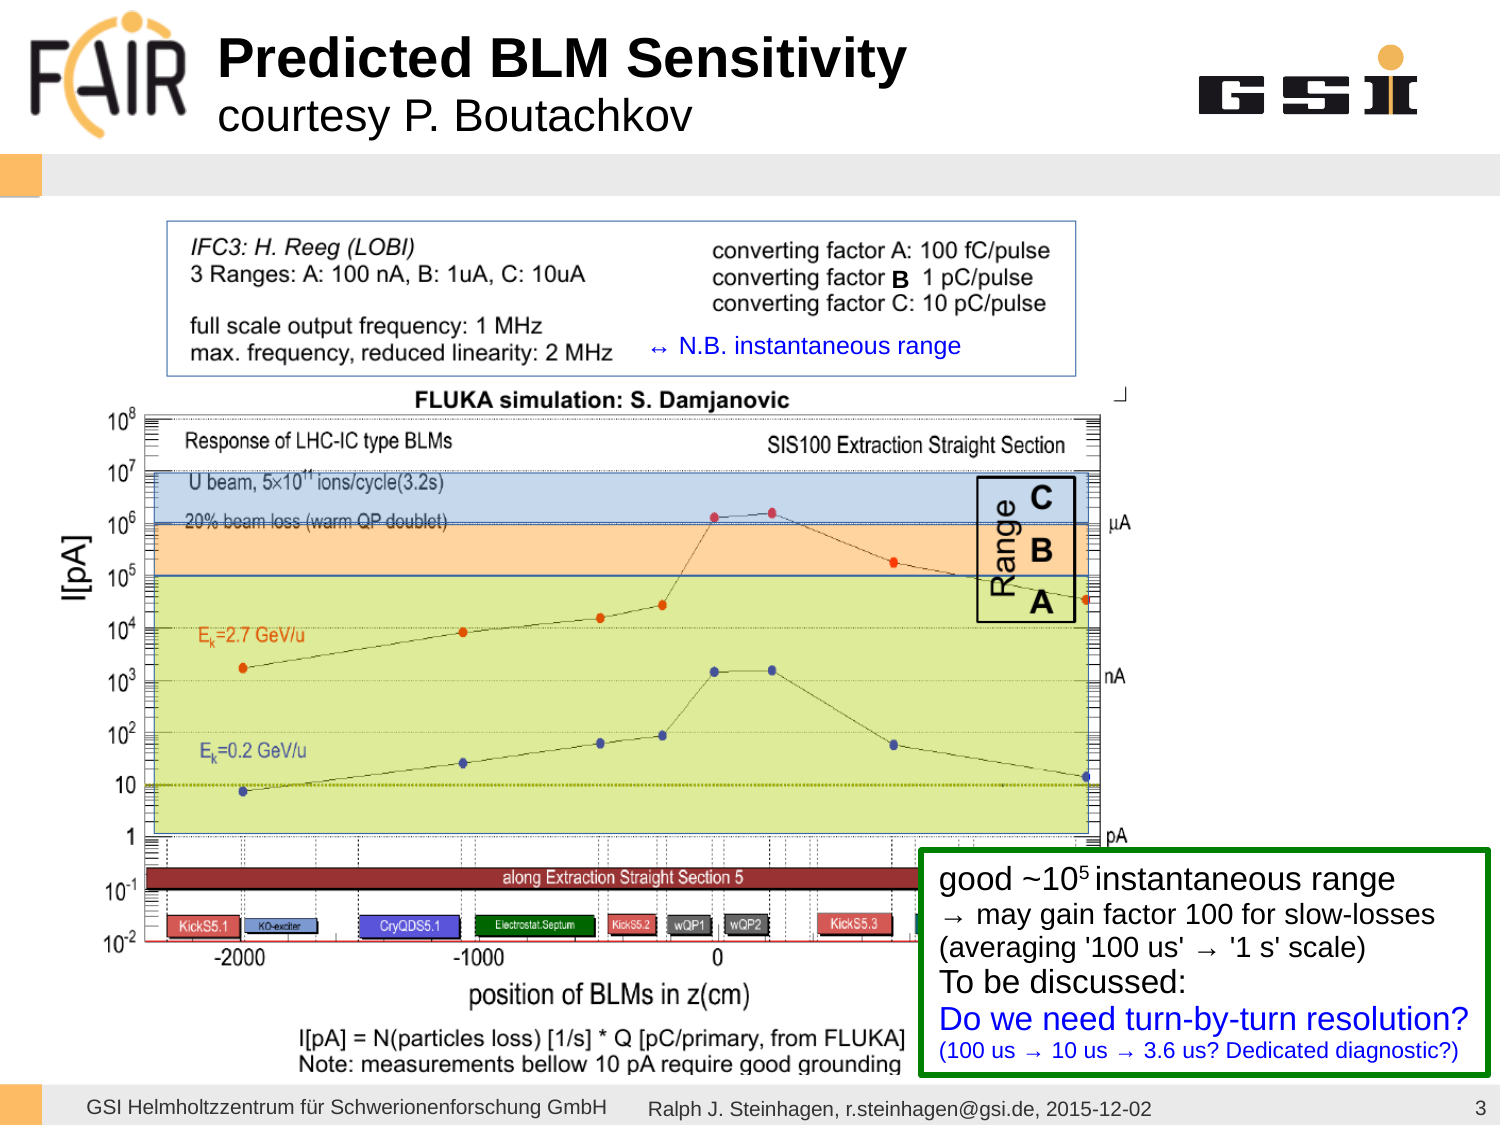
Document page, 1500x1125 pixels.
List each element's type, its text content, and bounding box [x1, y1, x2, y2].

text_box good ~105 instantaneous range → may gain factor 100 for slow-losses (averaging '100 us' → '1 s' scale) To be discussed: Do we need turn-by-turn resolution? (100 us → 10 us → 3.6 us? Dedicated diagnostic?) [921, 850, 1489, 1076]
picture [30, 9, 187, 141]
title Predicted BLM Sensitivity courtesy P. Boutachkov [217, 20, 1109, 147]
picture [22, 212, 1224, 1075]
text_box ↔ N.B. instantaneous range [631, 324, 981, 368]
text_box B [891, 265, 916, 294]
picture [1197, 42, 1419, 117]
